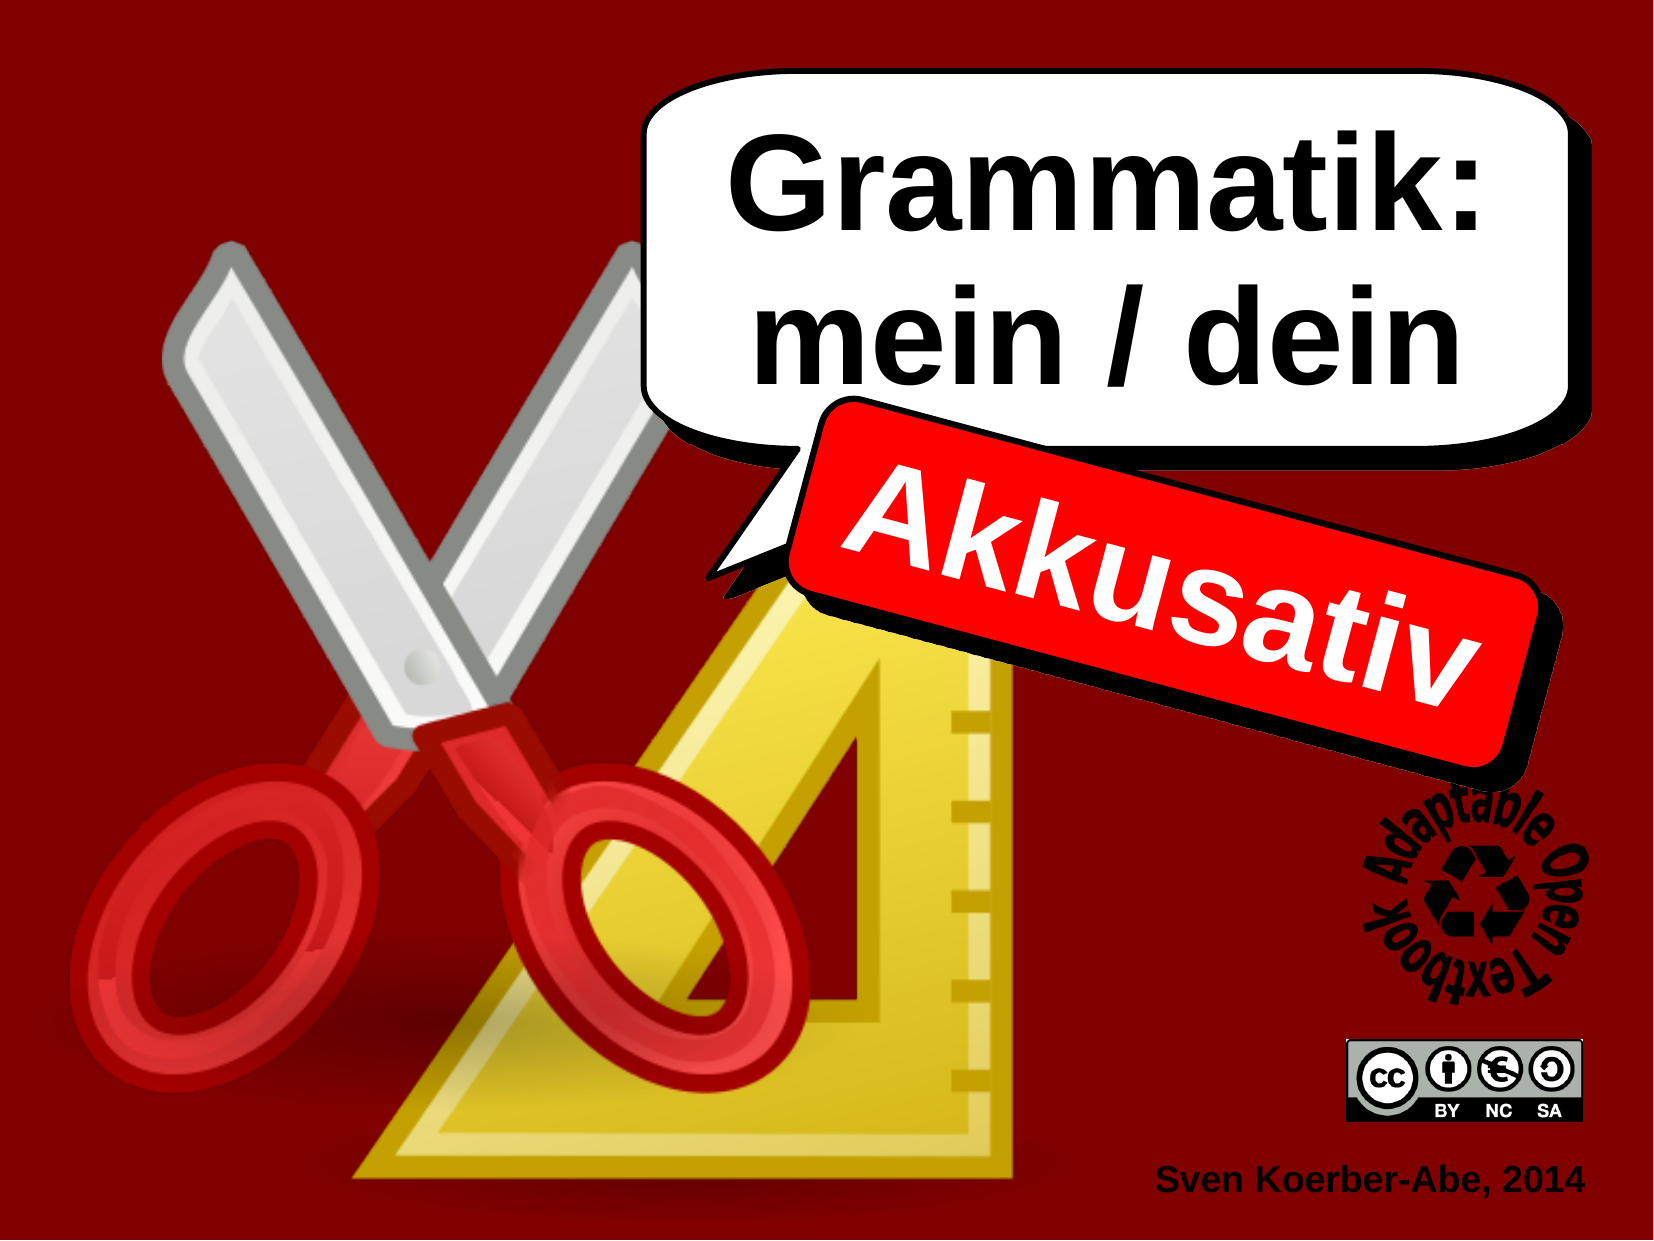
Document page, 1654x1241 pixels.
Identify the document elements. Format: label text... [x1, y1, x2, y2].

picture [1049, 449, 1081, 458]
picture [1346, 1039, 1583, 1123]
text_box Akkusativ [785, 398, 1542, 771]
text_box Grammatik: mein / dein [643, 70, 1571, 579]
picture [5, 171, 1081, 1241]
picture [1358, 773, 1595, 1010]
text_box Sven Koerber-Abe, 2014 [1116, 1151, 1625, 1211]
